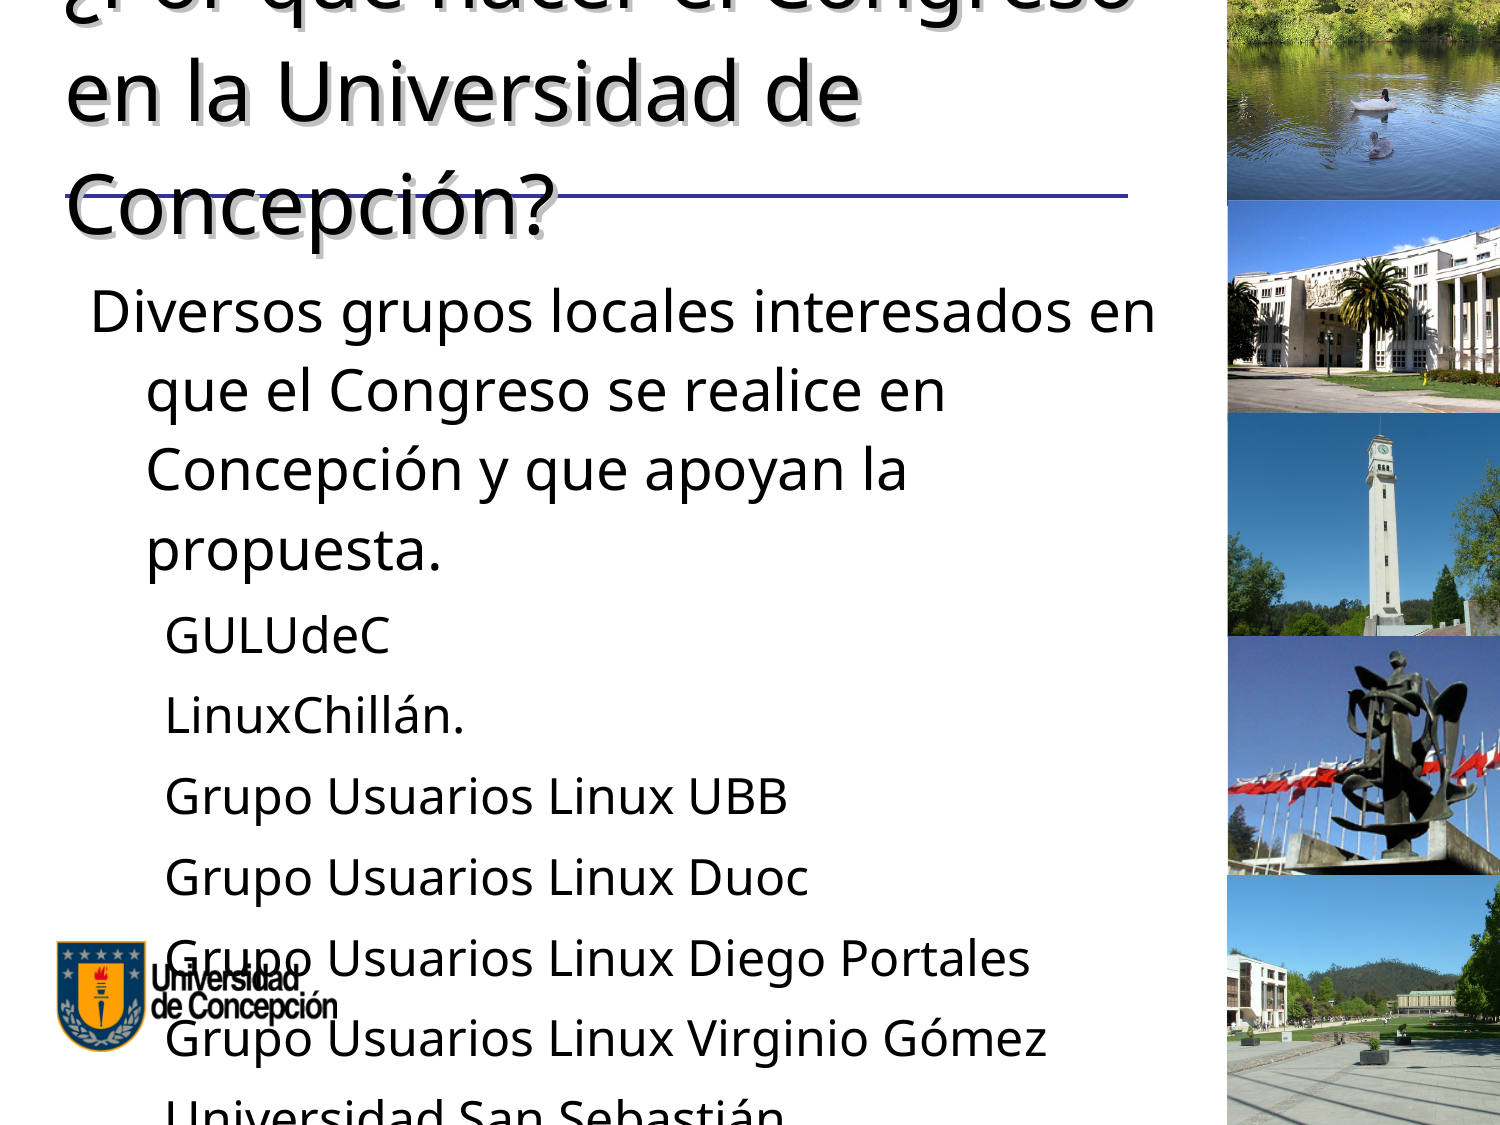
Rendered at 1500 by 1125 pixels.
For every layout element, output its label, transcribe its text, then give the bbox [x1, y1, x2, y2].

picture [56, 941, 74, 1052]
title ¿Por qué hacer el Congreso en la Universidad de Concepción? [49, 0, 1223, 297]
picture [1227, 0, 1500, 1125]
list Diversos grupos locales interesados en que el Congreso se realice en Concepción y que apoyan la propuesta. GULUdeC LinuxChillán. Grupo Usuarios Linux UBB Grupo Usuarios Linux Duoc Grupo Usuarios Linux Diego Portales Grupo Usuarios Linux Virginio Gómez Universidad San Sebastián [74, 262, 1223, 1066]
